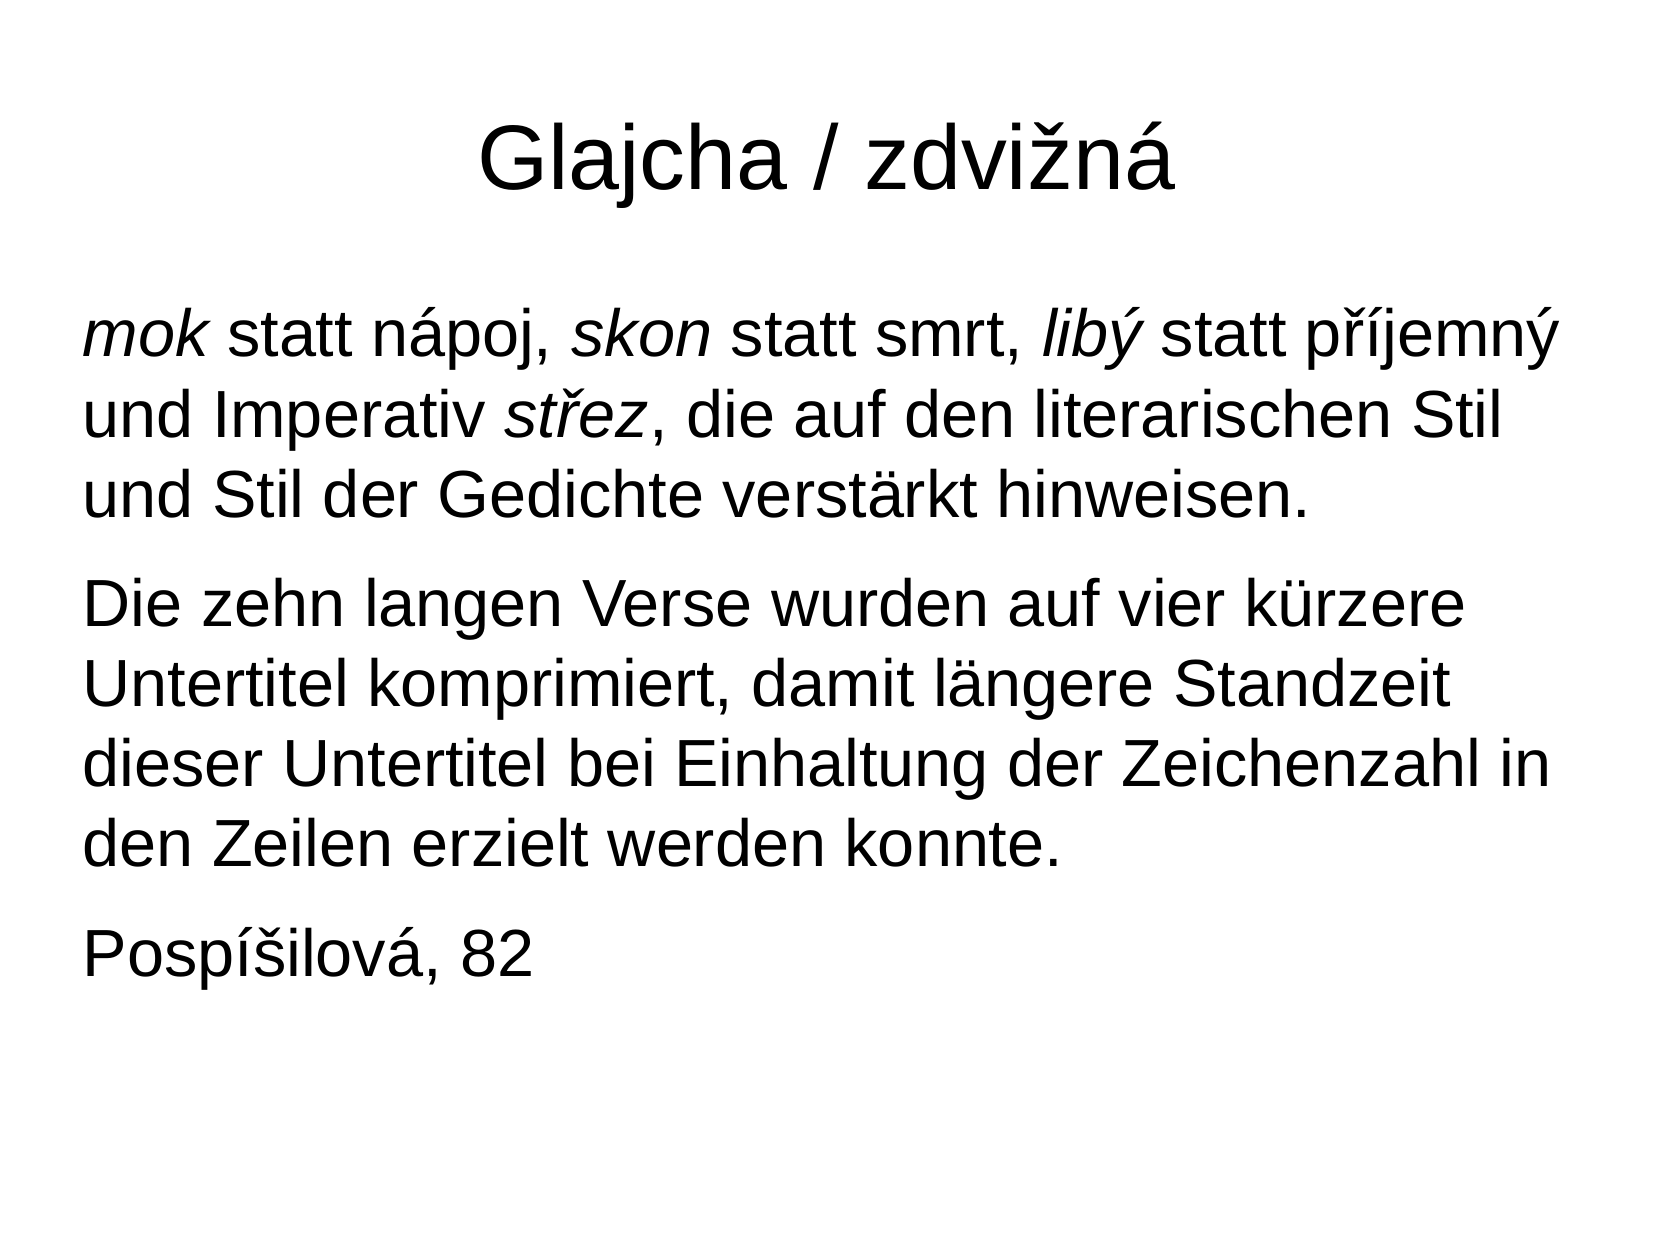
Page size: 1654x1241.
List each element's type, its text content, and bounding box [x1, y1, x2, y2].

list mok statt nápoj, skon statt smrt, libý statt příjemný und Imperativ střez, die auf den literarischen Stil und Stil der Gedichte verstärkt hinweisen. Die zehn langen Verse wurden auf vier kürzere Untertitel komprimiert, damit längere Standzeit dieser Untertitel bei Einhaltung der Zeichenzahl in den Zeilen erzielt werden konnte. Pospíšilová, 82 [82, 290, 1571, 1010]
title Glajcha / zdvižná [82, 49, 1571, 257]
